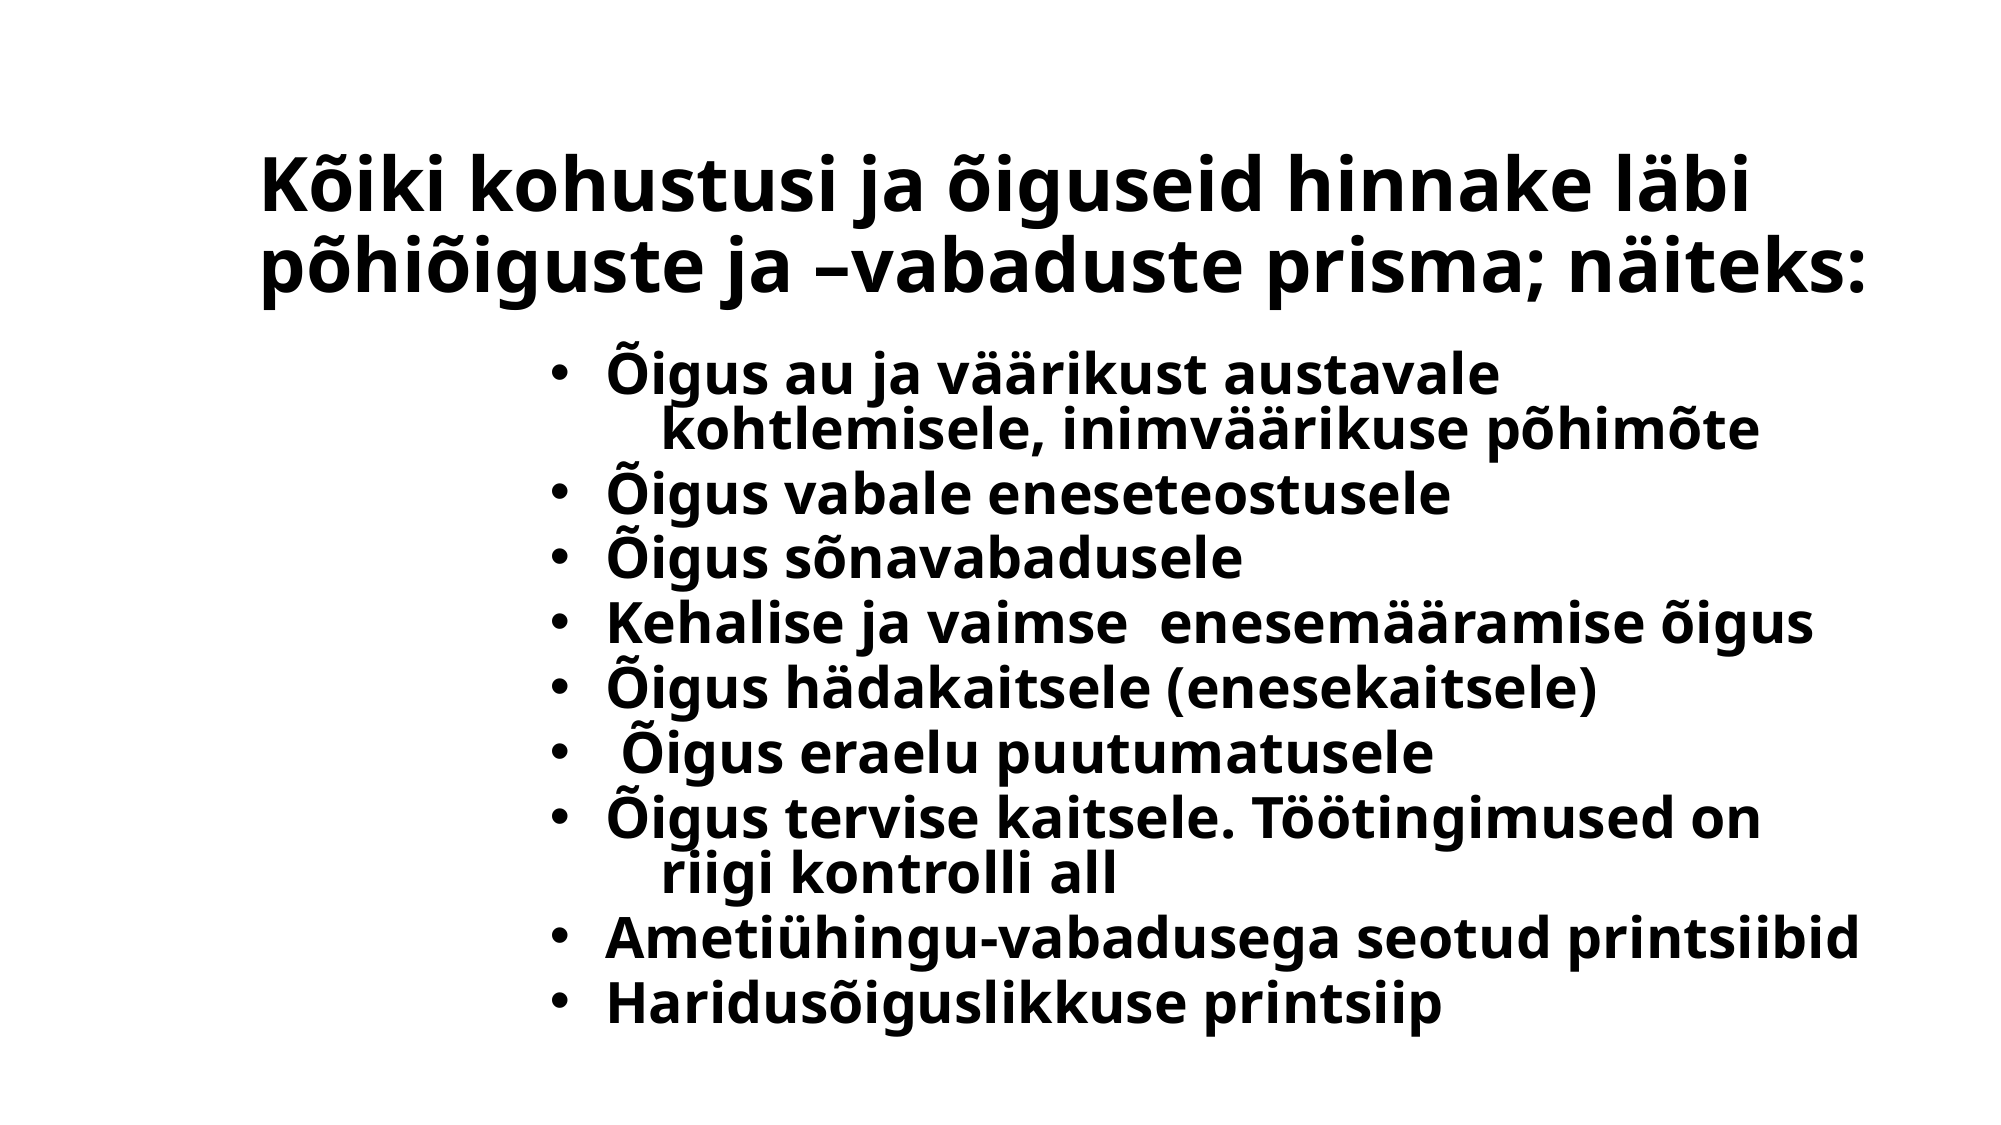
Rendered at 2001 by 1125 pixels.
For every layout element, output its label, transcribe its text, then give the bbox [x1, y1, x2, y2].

list Õigus au ja väärikust austavale kohtlemisele, inimväärikuse põhimõte Õigus vabale eneseteostusele Õigus sõnavabadusele Kehalise ja vaimse enesemääramise õigus Õigus hädakaitsele (enesekaitsele) Õigus eraelu puutumatusele Õigus tervise kaitsele. Töötingimused on riigi kontrolli all Ametiühingu-vabadusega seotud printsiibid Haridusõiguslikkuse printsiip [424, 343, 1888, 1058]
title Kõiki kohustusi ja õiguseid hinnake läbi põhiõiguste ja –vabaduste prisma; näiteks: [243, 112, 1887, 344]
